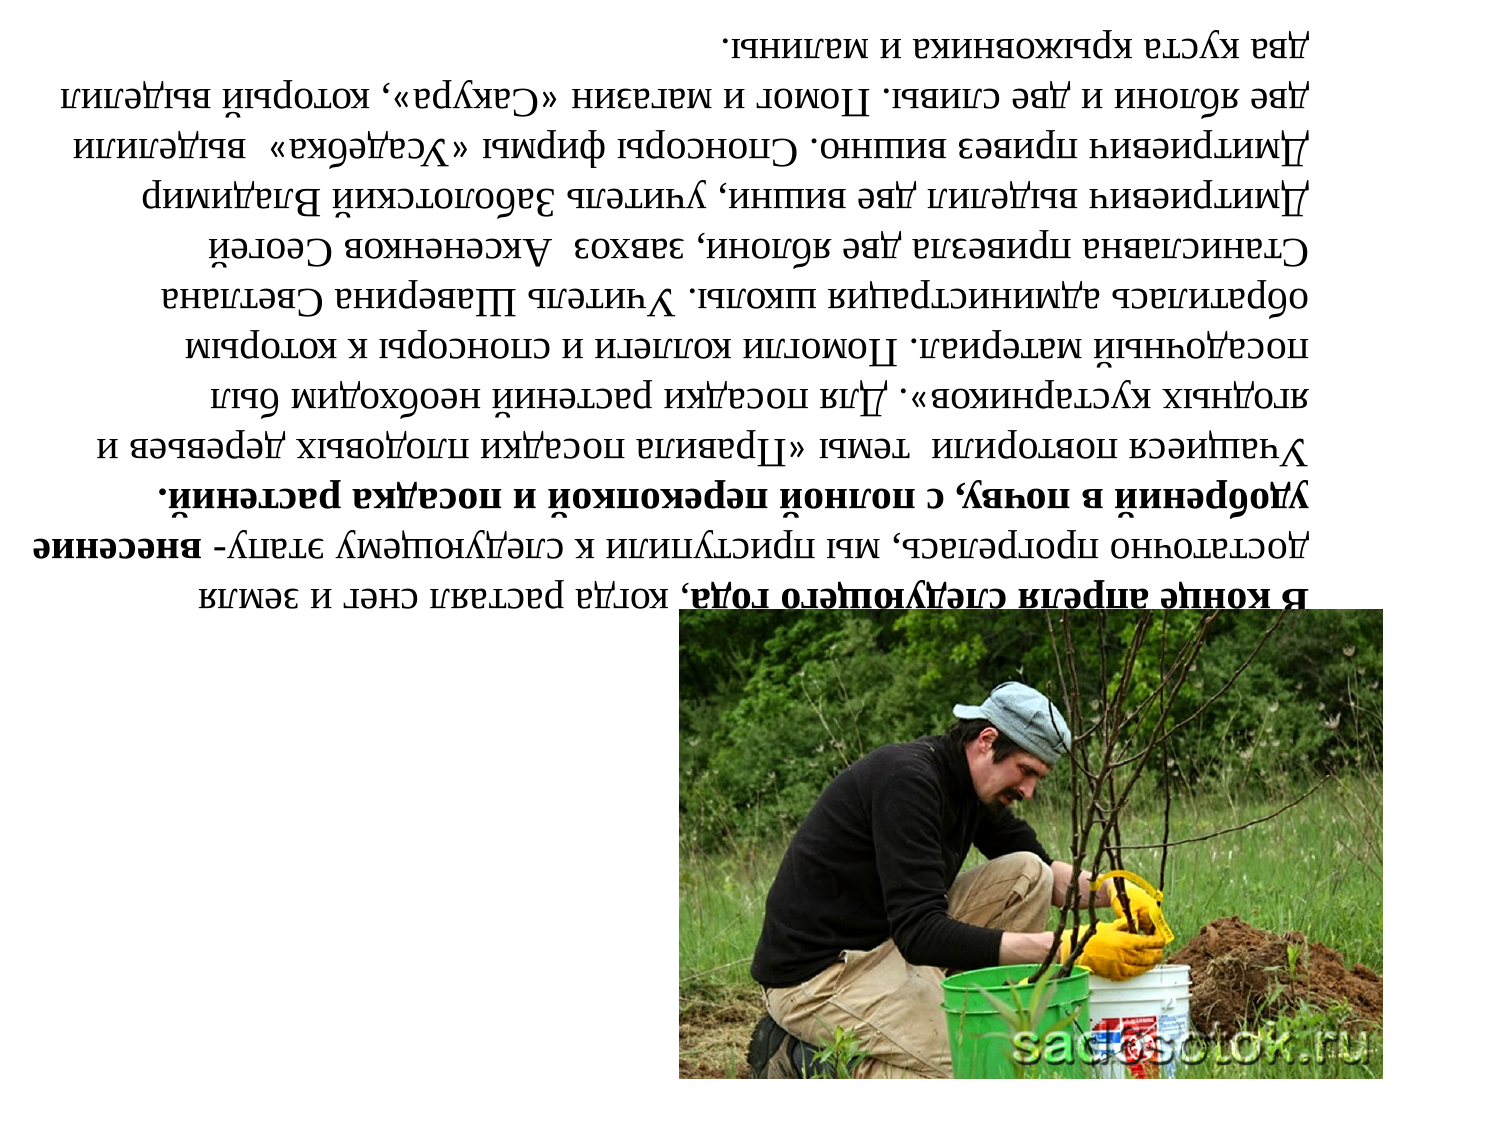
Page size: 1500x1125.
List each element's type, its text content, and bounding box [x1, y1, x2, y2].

picture [679, 609, 1383, 1079]
text_box В конце апреля следующего года, когда растаял снег и земля достаточно прогрелась, мы приступили к следующему этапу- внесение удобрений в почву, с полной перекопкой и посадка растений. Учащиеся повторили темы «Правила посадки плодовых деревьев и ягодных кустарников». Для посадки растений необходим был посадочный материал. Помогли коллеги и спонсоры к которым обратилась администрация школы. Учитель Шаверина Светлана Станиславна привезла две яблони, завхоз Аксененков Сеогей Дмитриевич выделил две вишни, учитель Заболотский Владимир Дмитриевич привез вишню. Спонсоры фирмы «Усадебка» выделили две яблони и две сливы. Помог и магазин «Сакура», который выделил два куста крыжовника и малины. [0, 23, 1325, 639]
